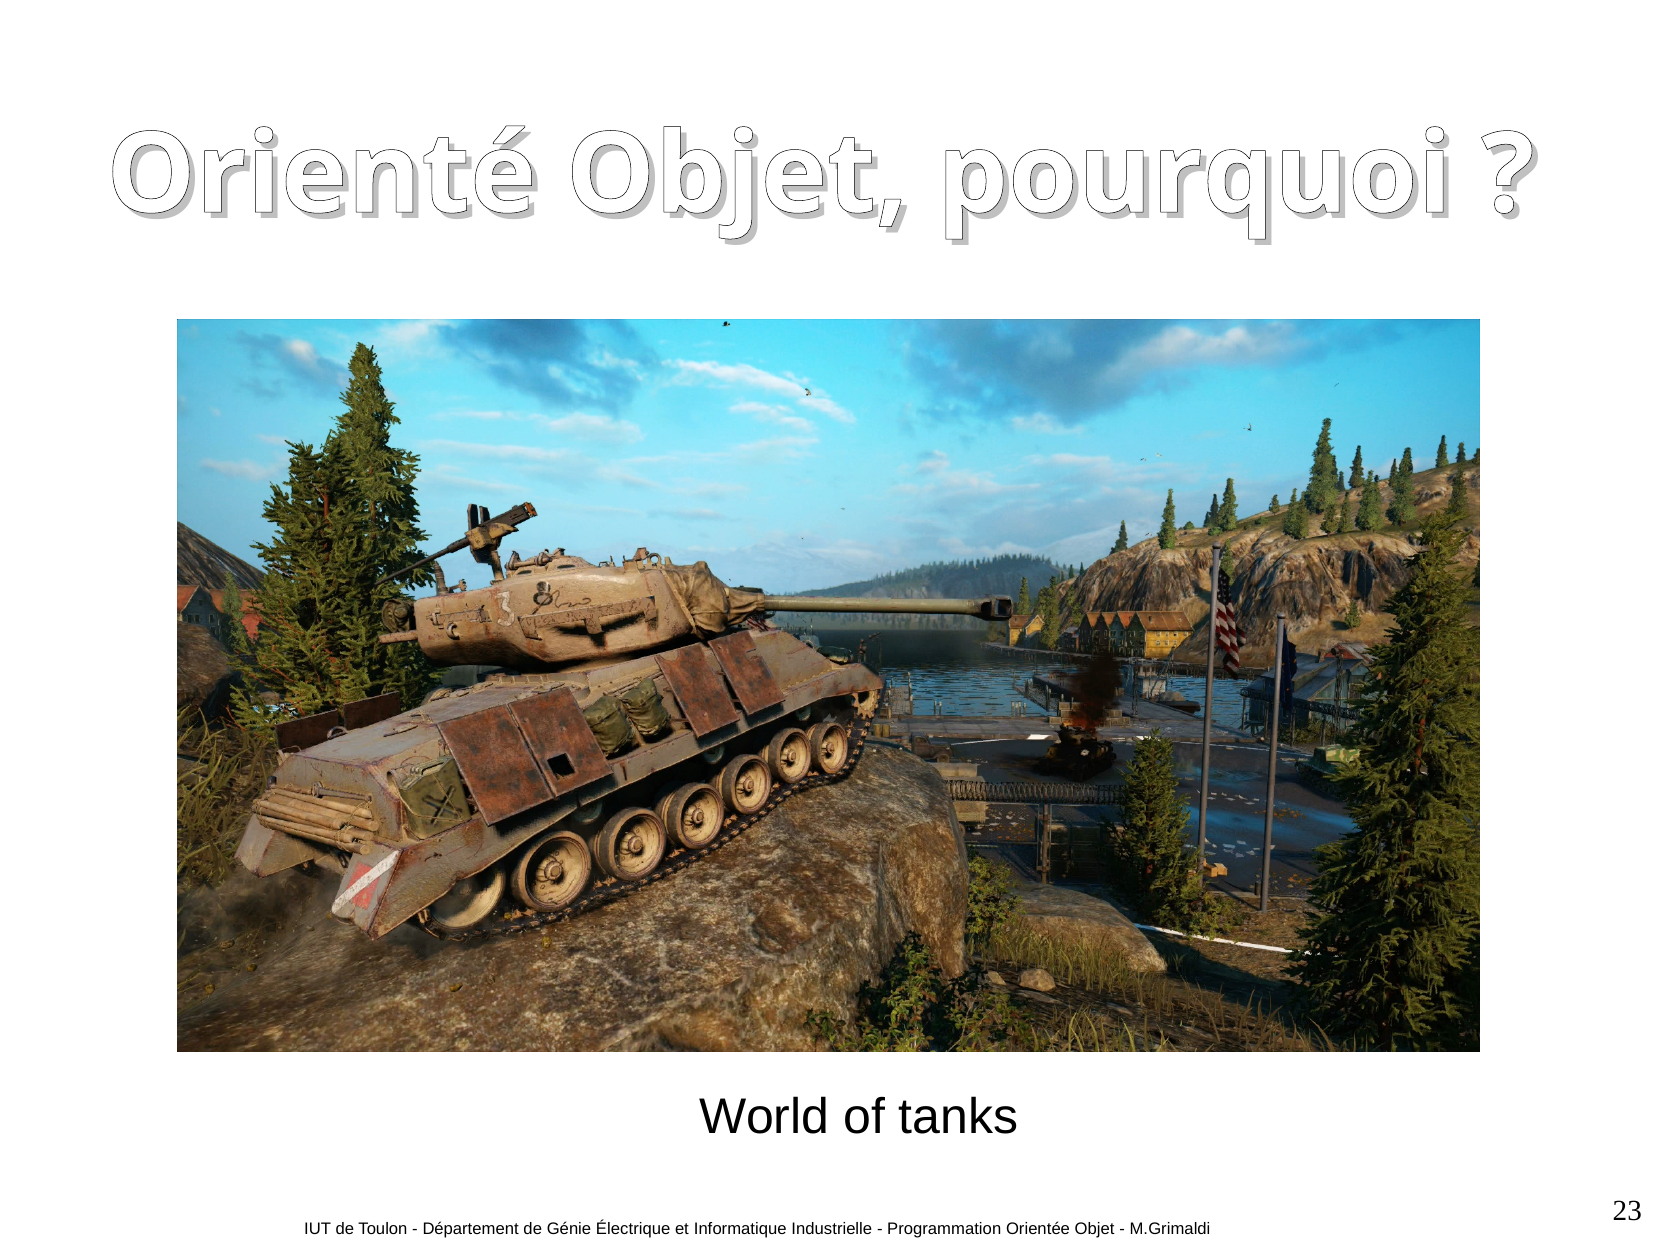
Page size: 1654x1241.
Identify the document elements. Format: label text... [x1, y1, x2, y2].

title Orienté Objet, pourquoi ? [76, 64, 1565, 273]
picture [177, 319, 1480, 1052]
text_box World of tanks [685, 1080, 1034, 1152]
